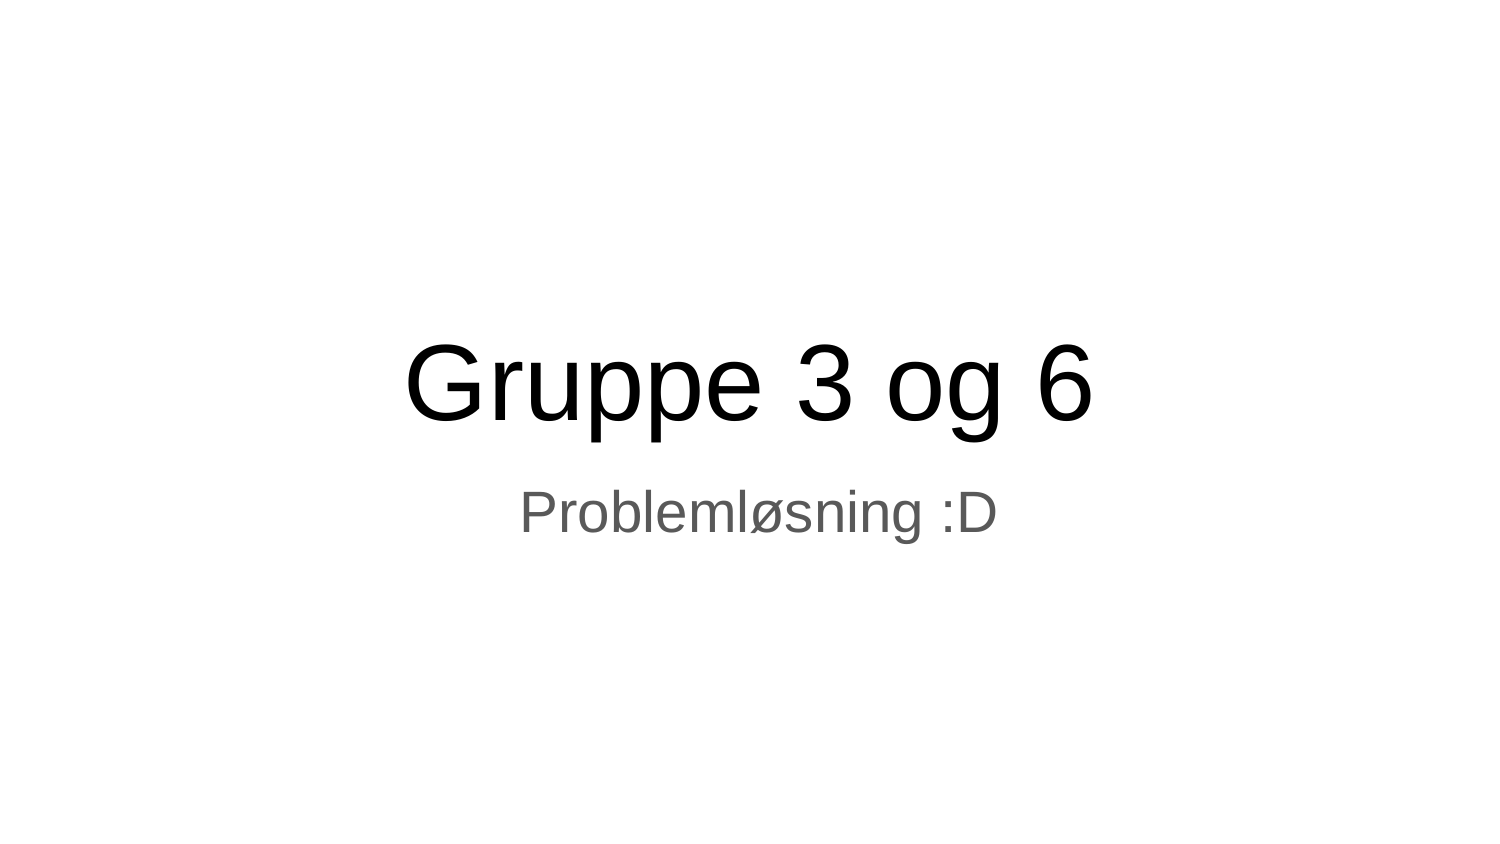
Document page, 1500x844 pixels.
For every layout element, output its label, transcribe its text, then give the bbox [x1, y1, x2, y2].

subtitle Problemløsning :D [51, 464, 1449, 595]
title Gruppe 3 og 6 [51, 122, 1449, 459]
